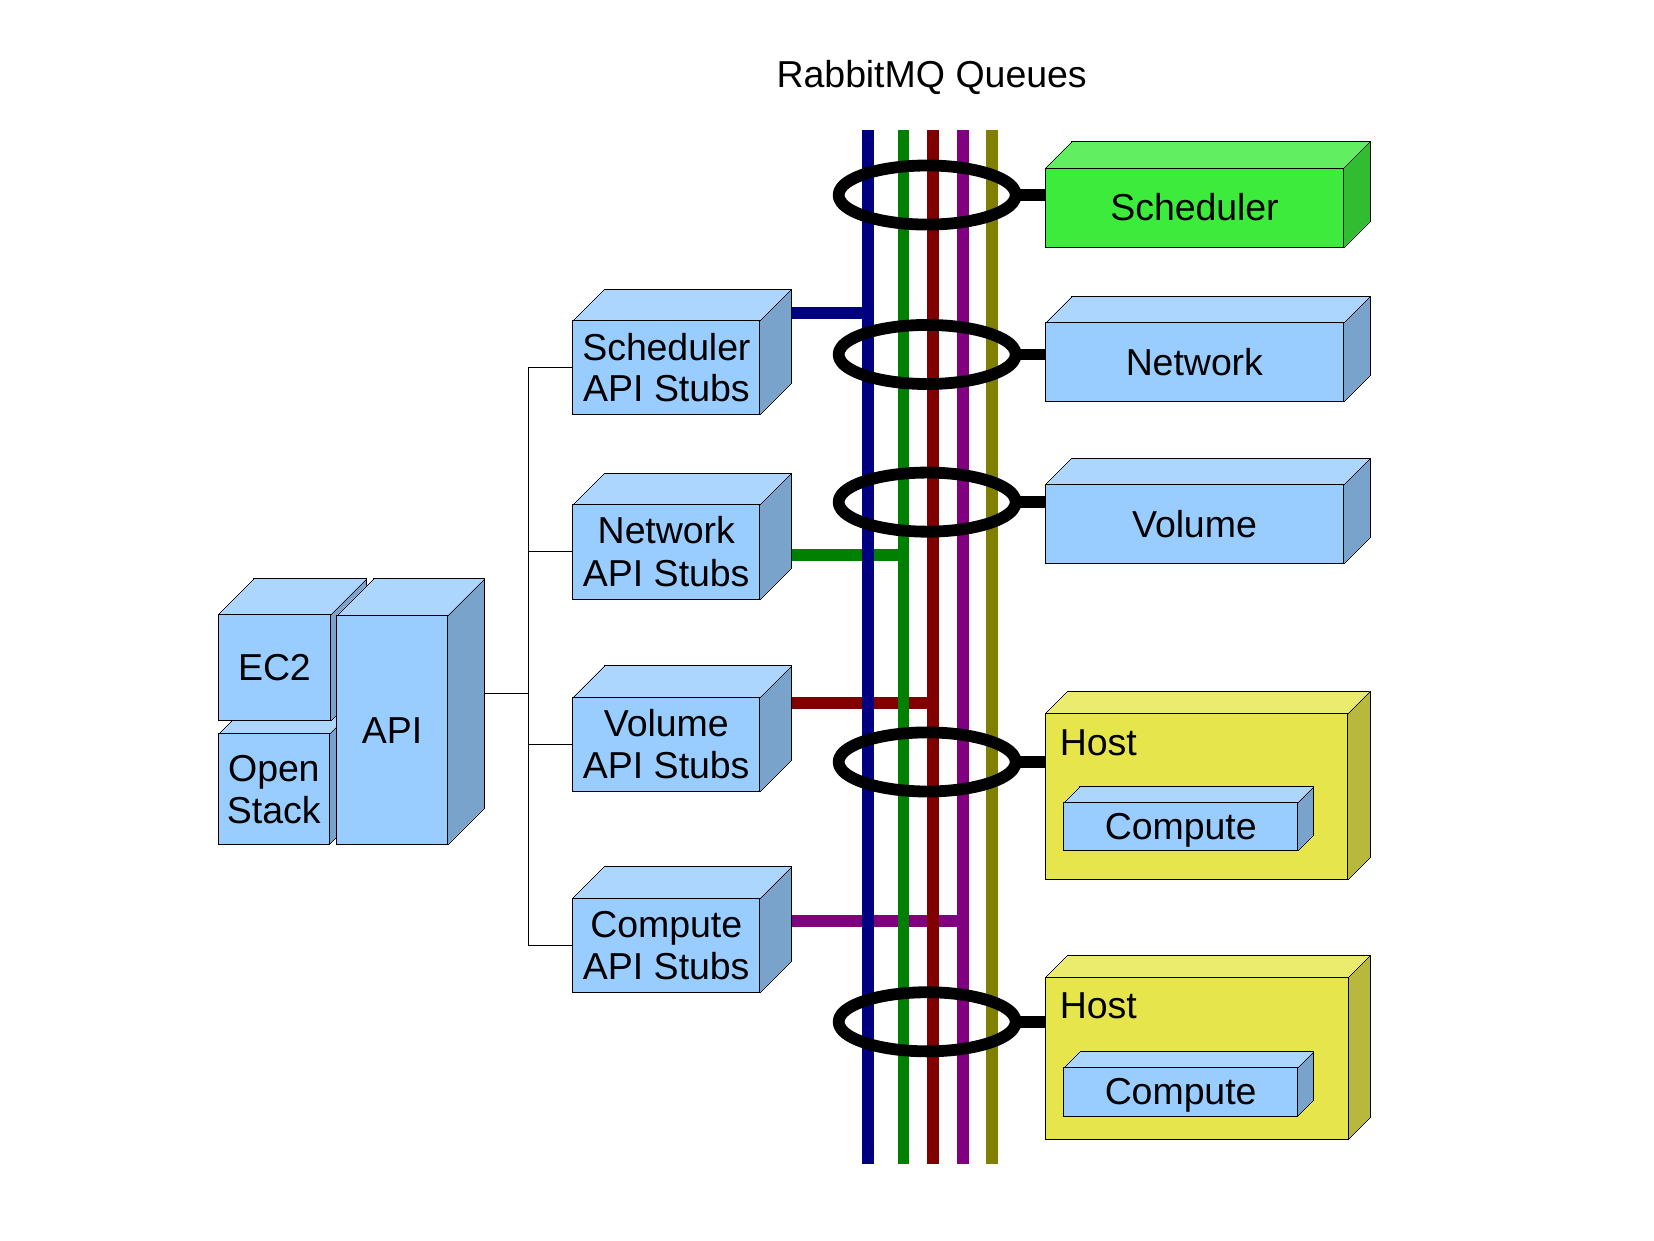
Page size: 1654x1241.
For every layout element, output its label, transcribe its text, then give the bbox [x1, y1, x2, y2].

text_box Host 6 Compute [218, 717, 336, 734]
text_box Compute [1045, 955, 1369, 978]
text_box Network [1045, 323, 1343, 402]
text_box Scheduler API Stubs [572, 321, 759, 415]
text_box Scheduler [1045, 169, 1343, 248]
text_box Compute [1063, 786, 1313, 803]
text_box Open Stack [218, 734, 329, 845]
text_box RabbitMQ Queues [761, 46, 1102, 104]
text_box Zone B [572, 289, 790, 321]
text_box Compute API Stubs [572, 899, 759, 993]
text_box Host [1045, 978, 1348, 1140]
text_box Volume [1045, 485, 1343, 564]
text_box Host [1045, 714, 1347, 880]
text_box Host 2 Compute [1045, 141, 1369, 169]
text_box Network API Stubs [572, 505, 759, 600]
text_box nova.compute.api.create_all_at_once() Quantity=2 cpu > 20% disk > 50G net > 10mpbs gpu = True [572, 665, 791, 698]
text_box Host 1 Compute [572, 866, 791, 899]
text_box Compute [1063, 803, 1297, 851]
text_box Host 3 Compute [1045, 296, 1369, 323]
text_box Zone C [572, 473, 790, 505]
text_box Zone A [1045, 458, 1369, 485]
text_box Zone Manager [1045, 691, 1369, 714]
text_box API [336, 616, 447, 845]
text_box Volume API Stubs [572, 698, 759, 792]
table_header Instance [1063, 1051, 1313, 1068]
text_box Host 2 Compute [336, 578, 484, 616]
text_box EC2 [218, 615, 330, 721]
text_box Host 1 Compute [218, 578, 366, 615]
text_box Compute [1063, 1068, 1297, 1117]
